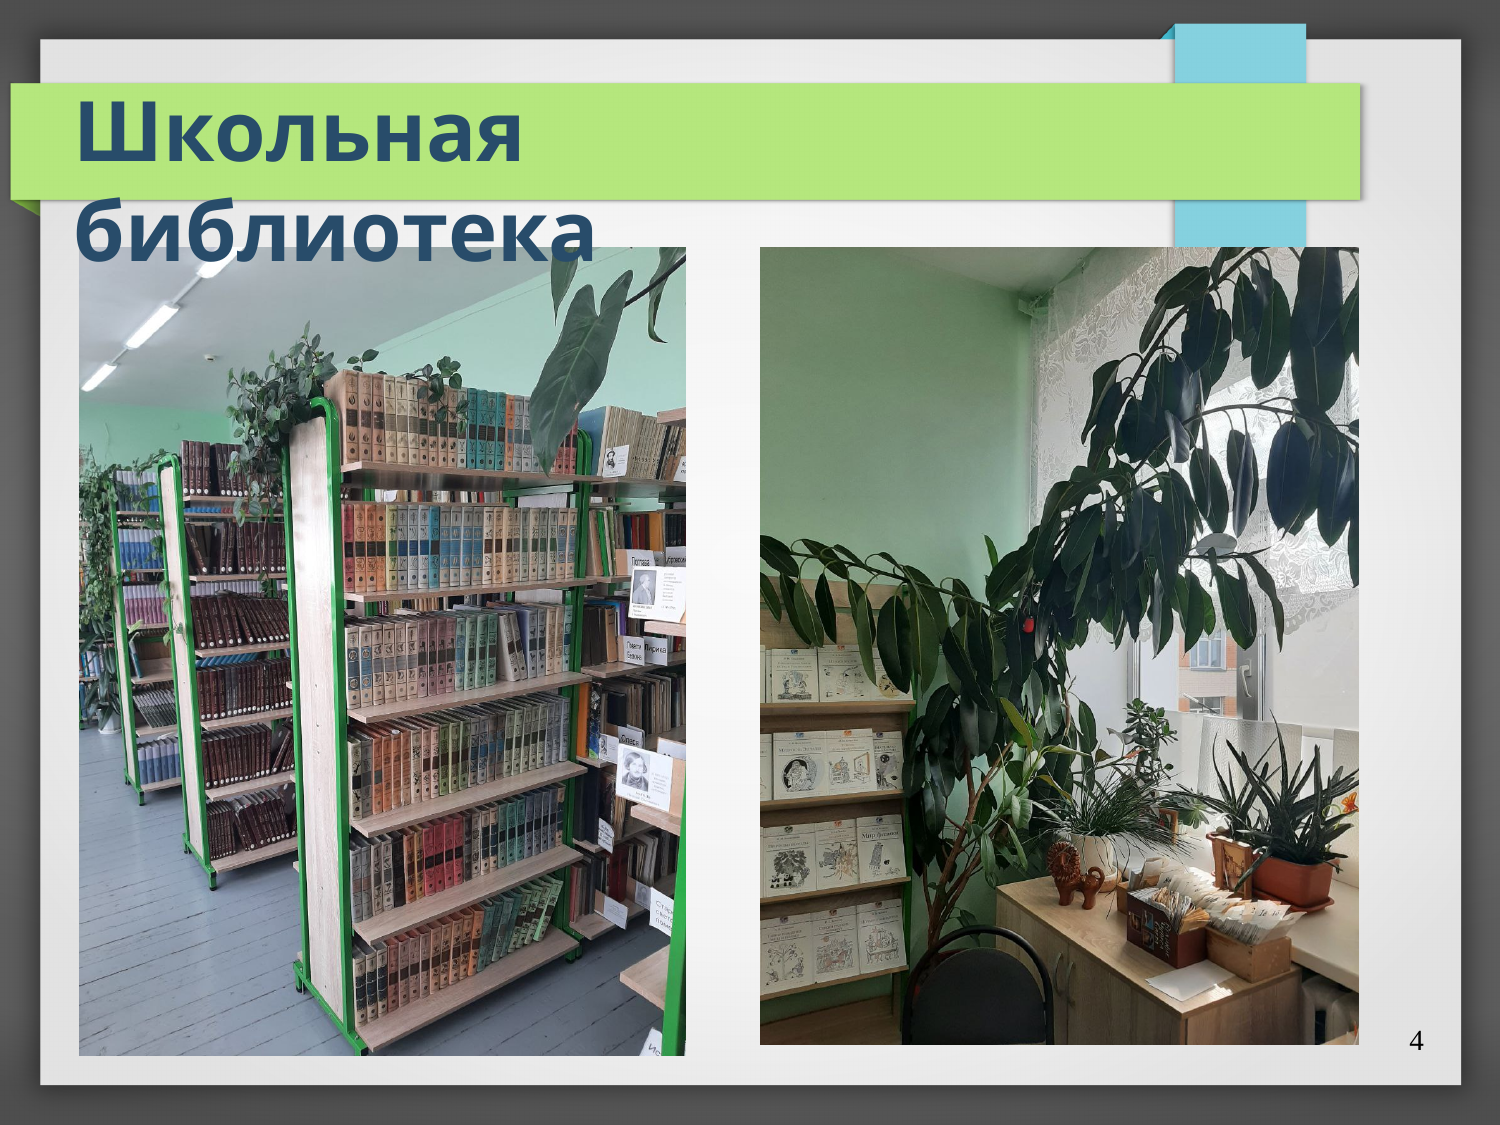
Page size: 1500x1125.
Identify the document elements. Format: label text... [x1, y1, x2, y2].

text_box Школьная библиотека [59, 70, 993, 186]
picture [0, 0, 1500, 1125]
